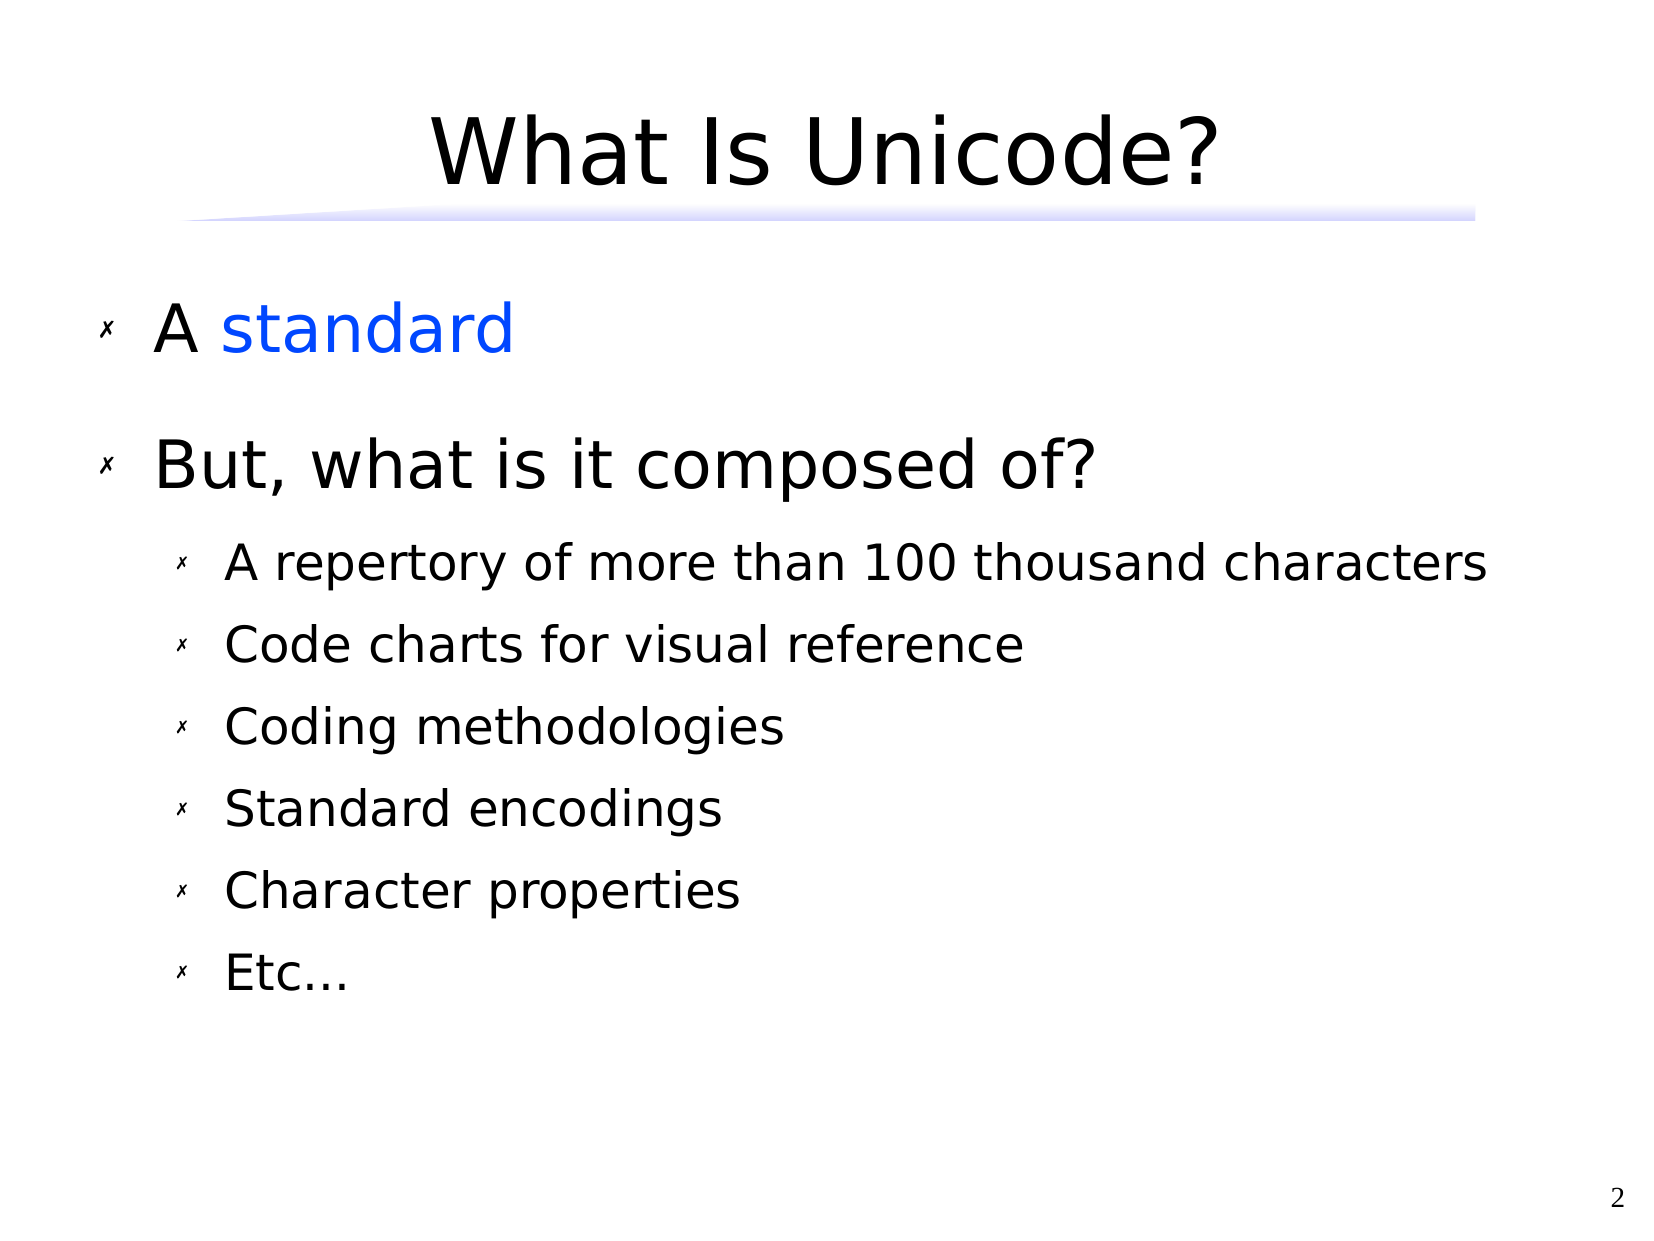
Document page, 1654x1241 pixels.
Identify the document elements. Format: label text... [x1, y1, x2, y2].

title What Is Unicode? [82, 49, 1571, 257]
list A standard But, what is it composed of? A repertory of more than 100 thousand characters Code charts for visual reference Coding methodologies Standard encodings Character properties Etc... [82, 290, 1571, 1109]
